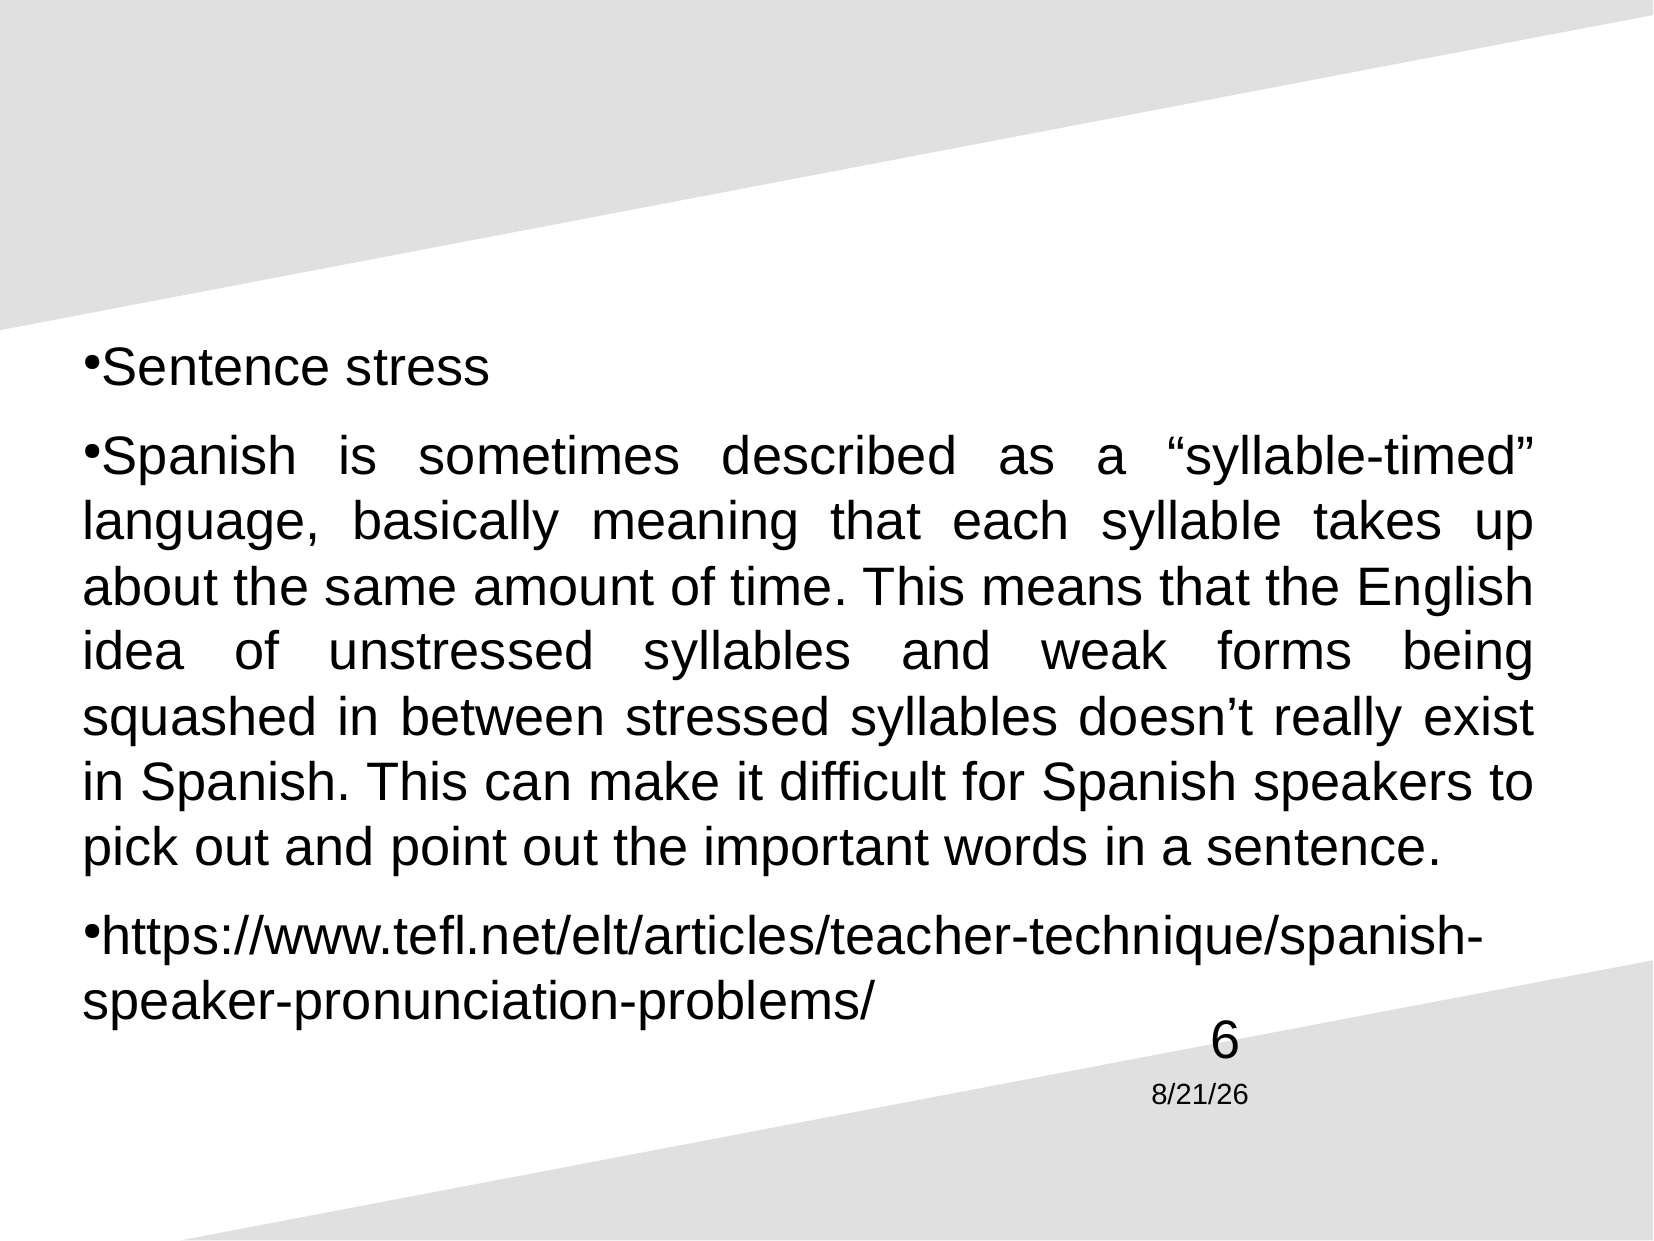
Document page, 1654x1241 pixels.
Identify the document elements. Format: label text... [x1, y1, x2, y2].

text_box [1151, 1004, 1624, 1161]
list Sentence stress Spanish is sometimes described as a “syllable-timed” language, basically meaning that each syllable takes up about the same amount of time. This means that the English idea of unstressed syllables and weak forms being squashed in between stressed syllables doesn’t really exist in Spanish. This can make it difficult for Spanish speakers to pick out and point out the important words in a sentence. https://www.tefl.net/elt/articles/teacher-technique/spanish-speaker-pronunciation-problems/ [82, 331, 1538, 1052]
